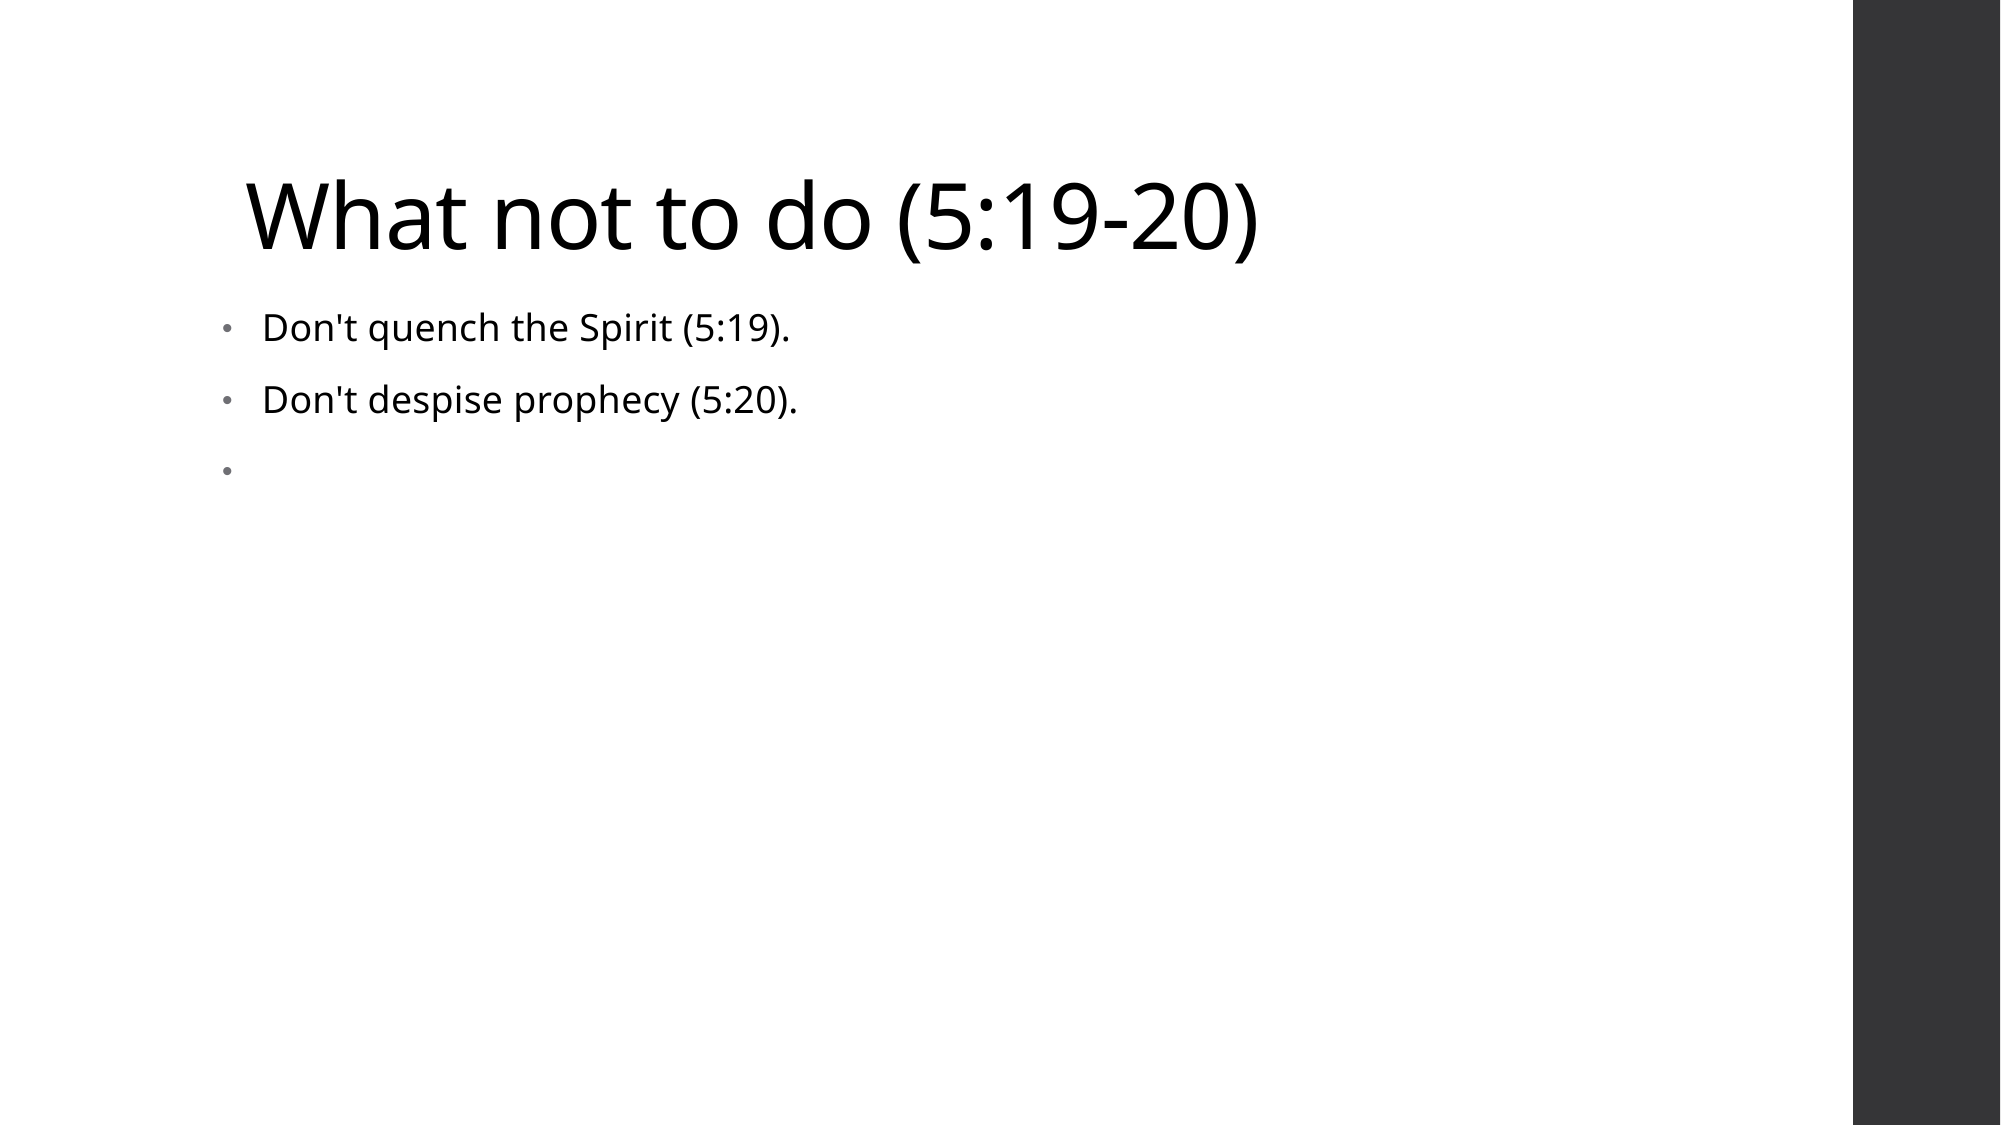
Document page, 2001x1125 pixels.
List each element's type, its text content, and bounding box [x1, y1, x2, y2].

title What not to do (5:19-20) [206, 60, 1797, 278]
list Don't quench the Spirit (5:19). Don't despise prophecy (5:20). [206, 299, 1617, 1014]
